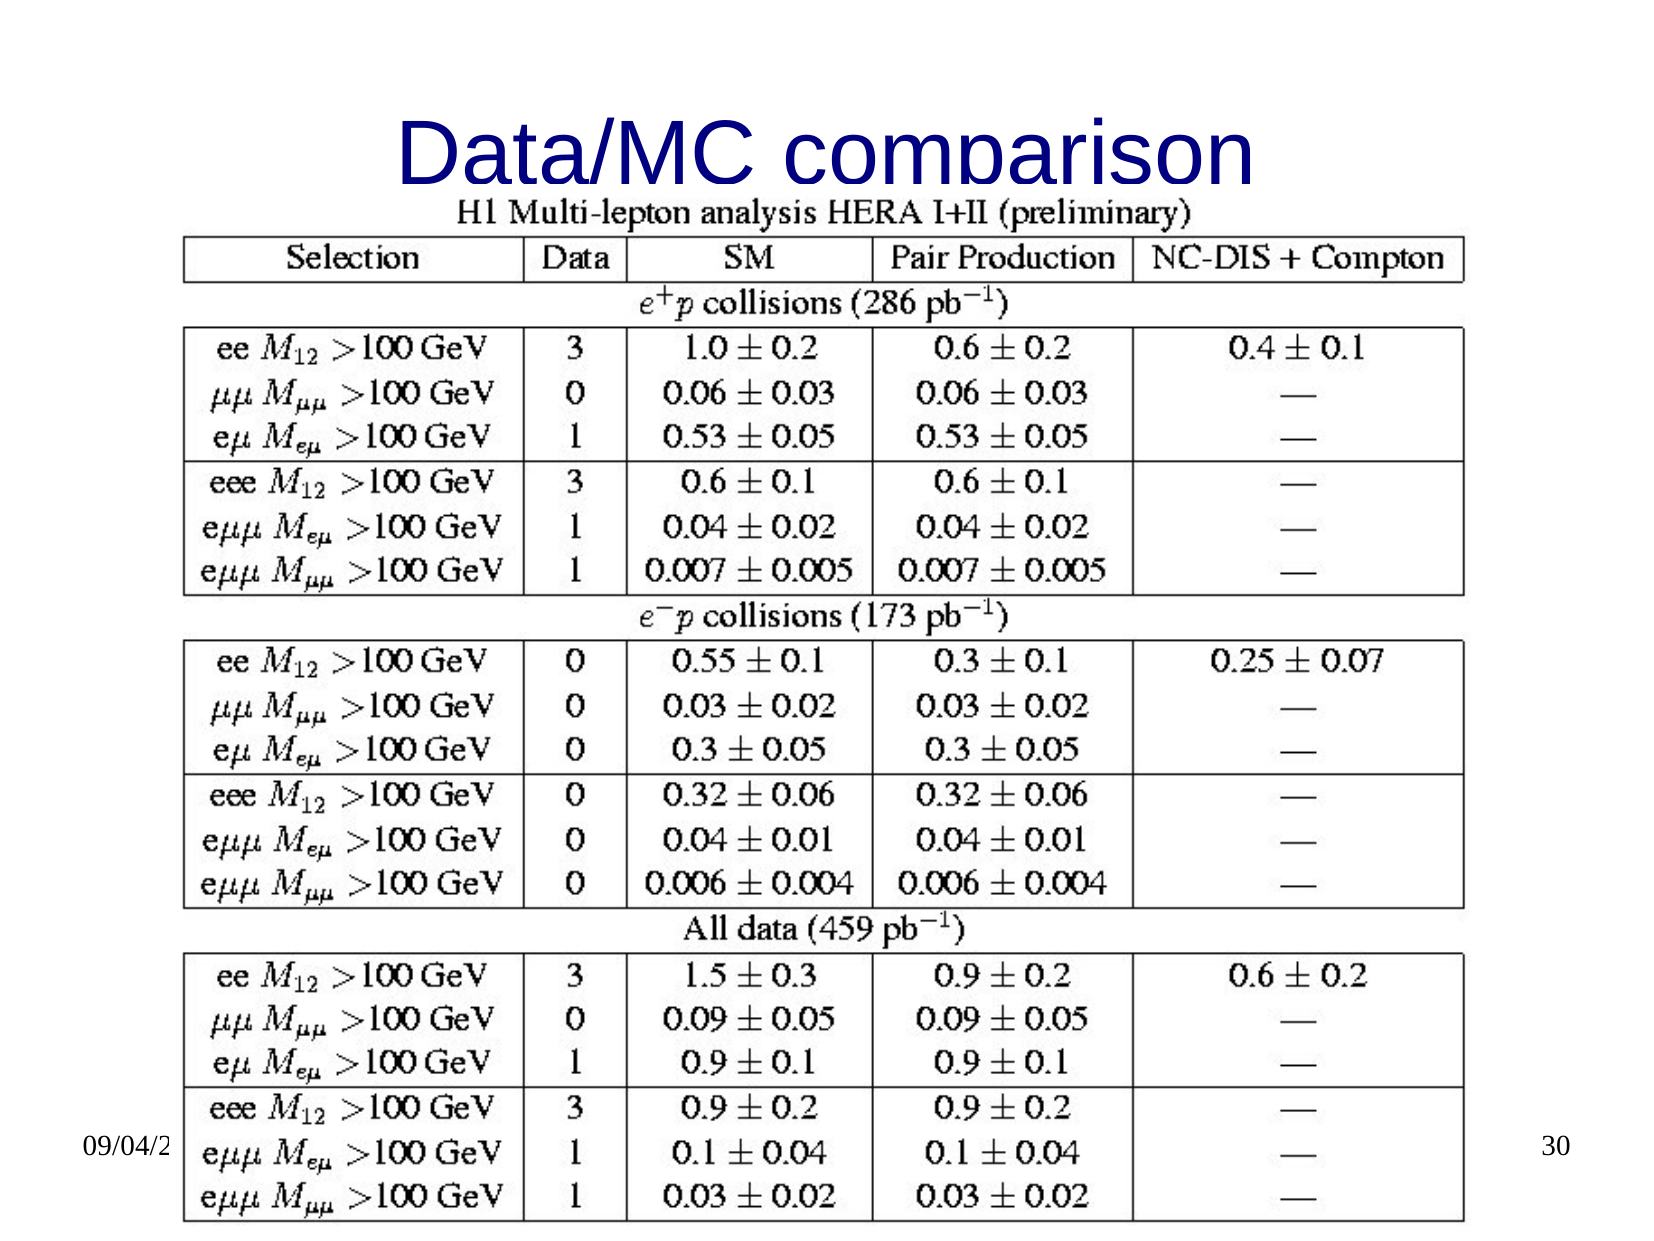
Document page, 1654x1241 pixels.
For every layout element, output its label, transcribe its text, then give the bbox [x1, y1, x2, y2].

title Data/MC comparison [82, 49, 1571, 257]
picture [169, 184, 1485, 1236]
